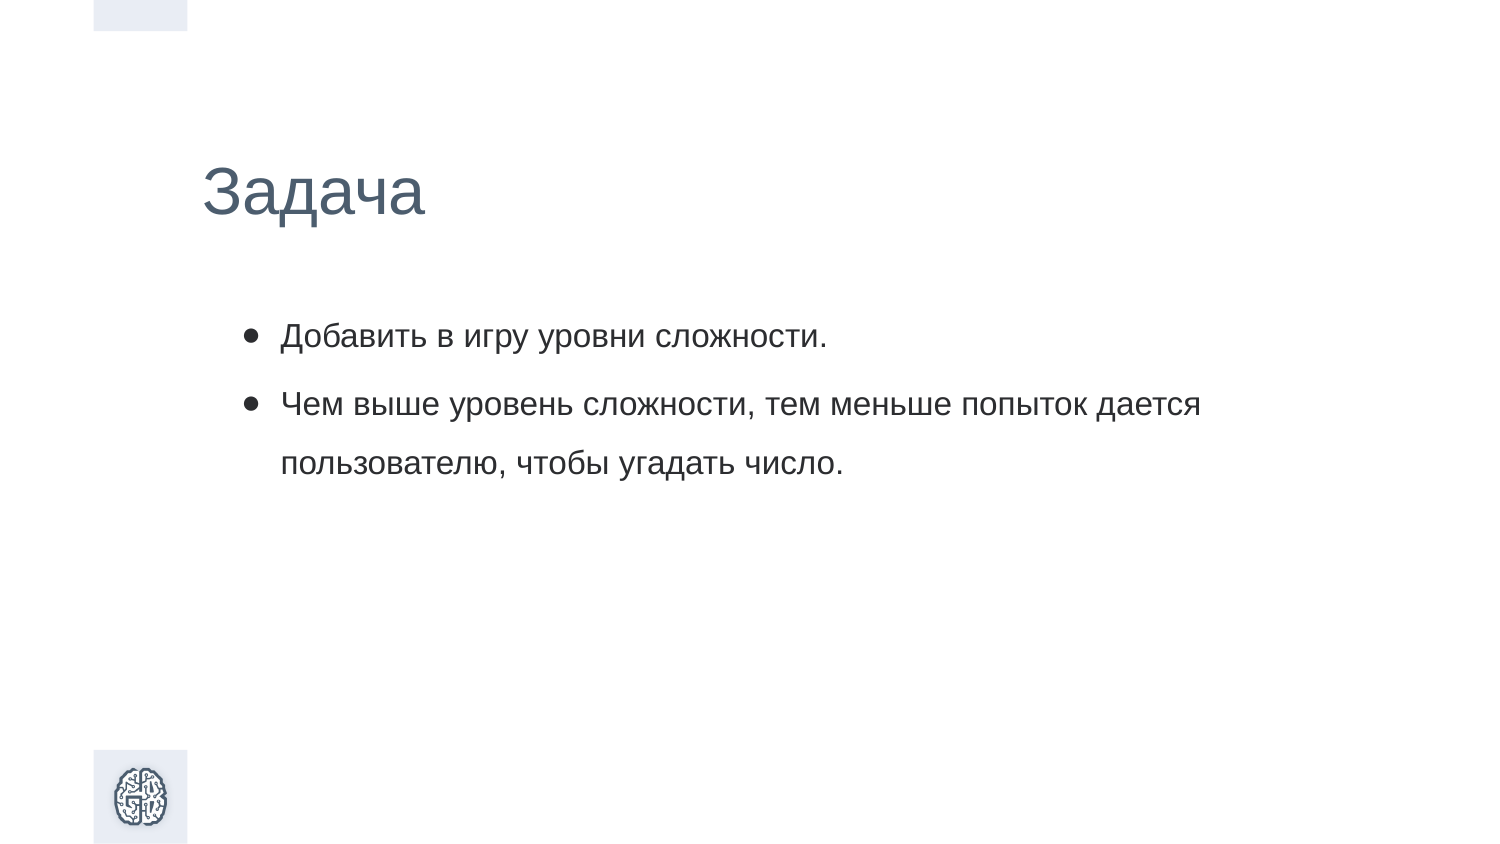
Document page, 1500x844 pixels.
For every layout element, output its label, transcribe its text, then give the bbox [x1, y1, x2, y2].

text_box Задача [187, 93, 1312, 282]
text_box Чем выше уровень сложности, тем меньше попыток дается пользователю, чтобы угадать число. [194, 361, 1305, 556]
picture [106, 760, 175, 834]
text_box Добавить в игру уровни сложности. [194, 287, 1320, 361]
